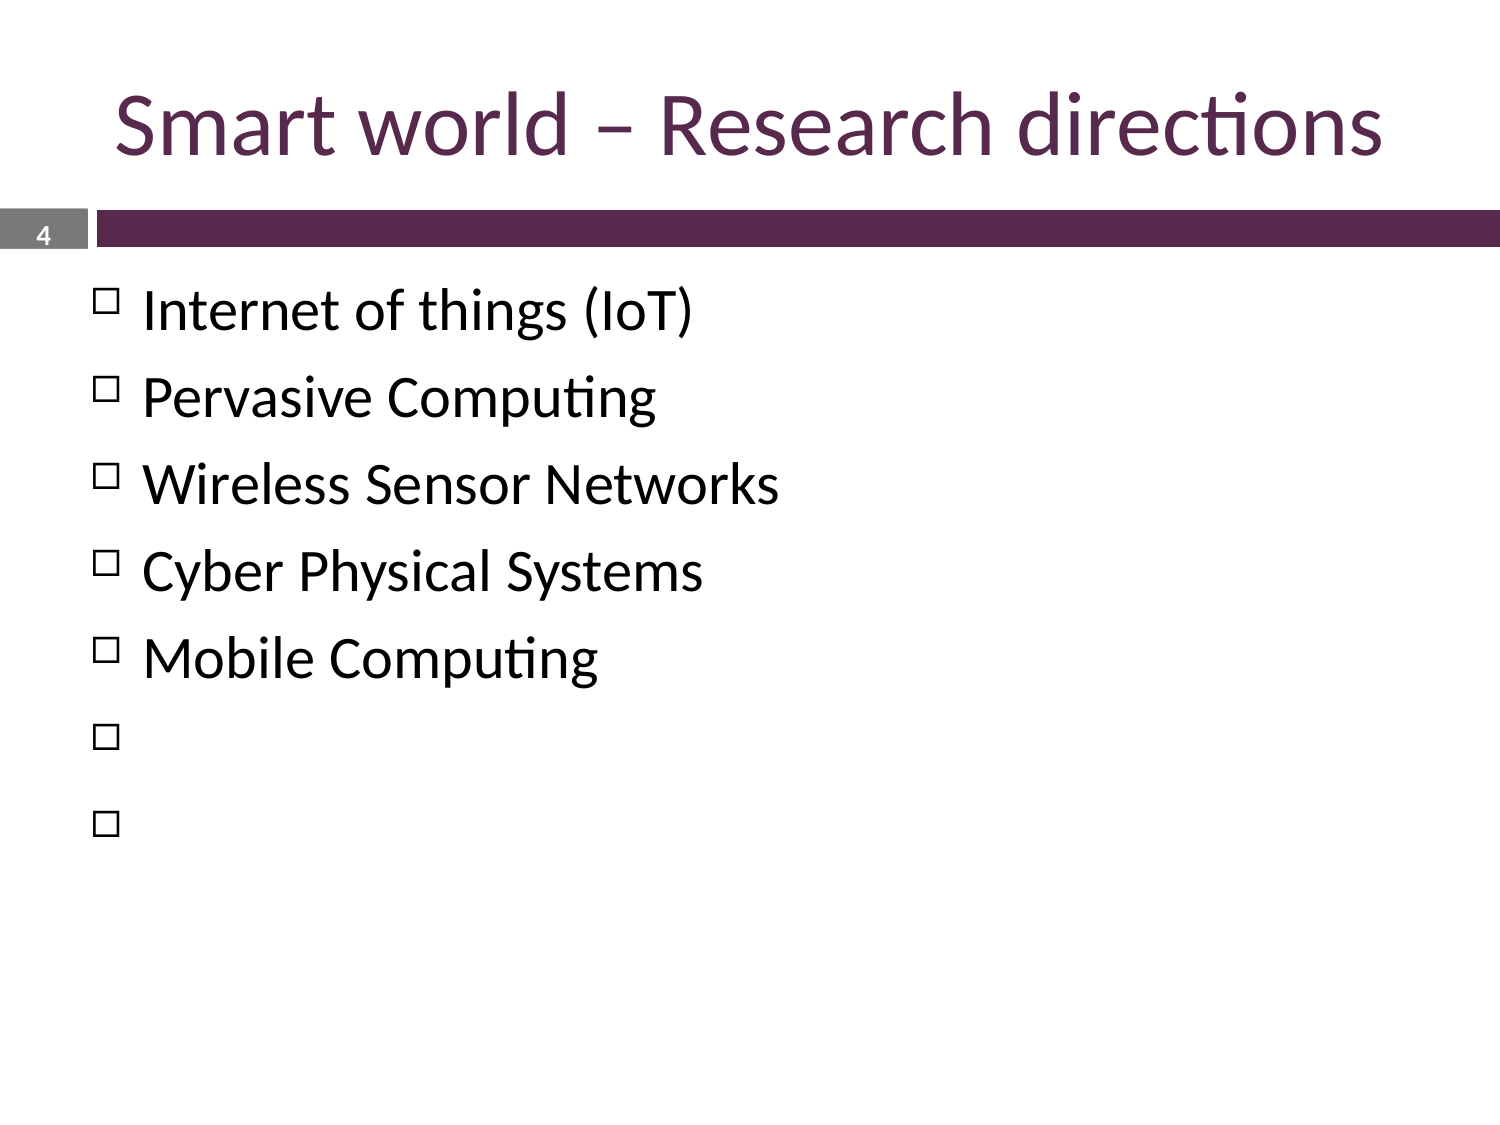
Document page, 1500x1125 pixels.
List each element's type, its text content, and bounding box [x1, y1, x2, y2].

title Smart world – Research directions [99, 37, 1438, 201]
list Internet of things (IoT) Pervasive Computing Wireless Sensor Networks Cyber Physical Systems Mobile Computing [75, 262, 1353, 1005]
text_box [0, 208, 88, 249]
